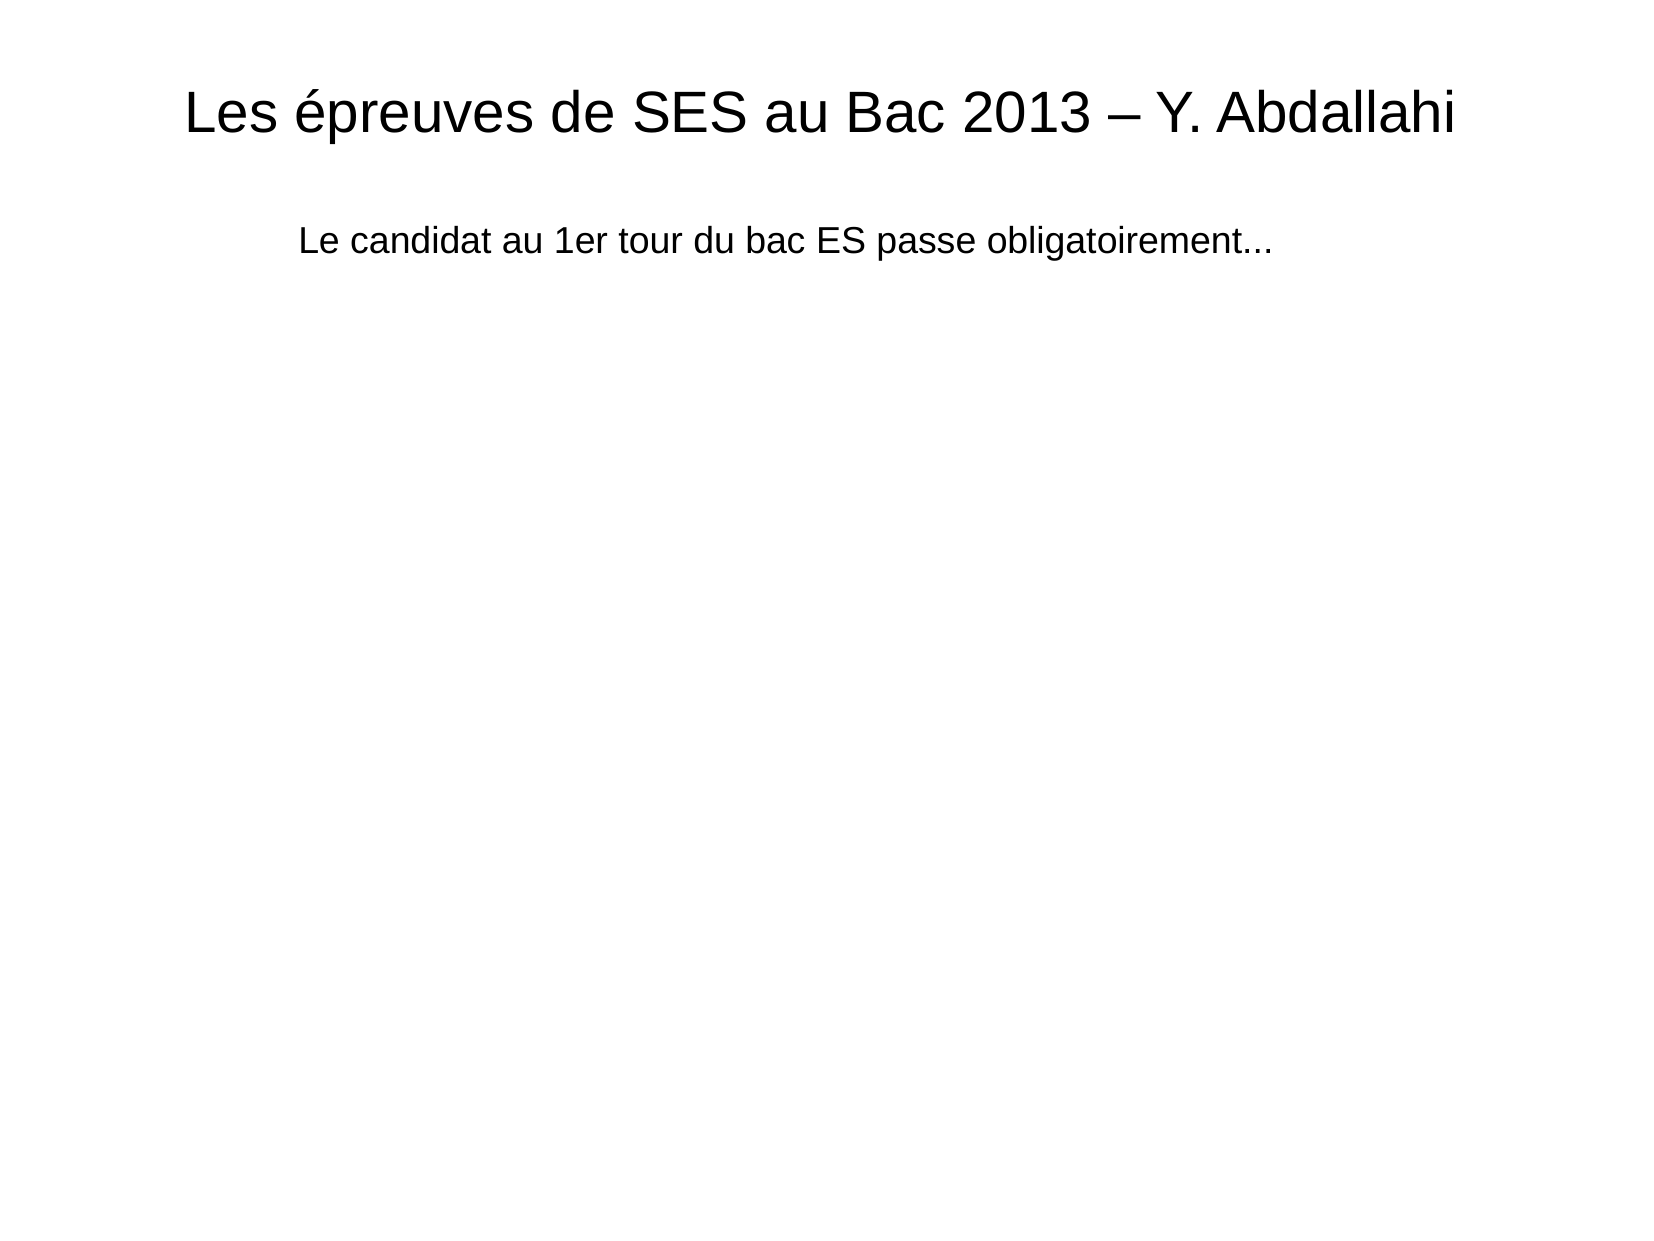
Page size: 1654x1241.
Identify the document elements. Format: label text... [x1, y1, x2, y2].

text_box Le candidat au 1er tour du bac ES passe obligatoirement... [283, 212, 1291, 270]
title Les épreuves de SES au Bac 2013 – Y. Abdallahi [76, 53, 1566, 172]
